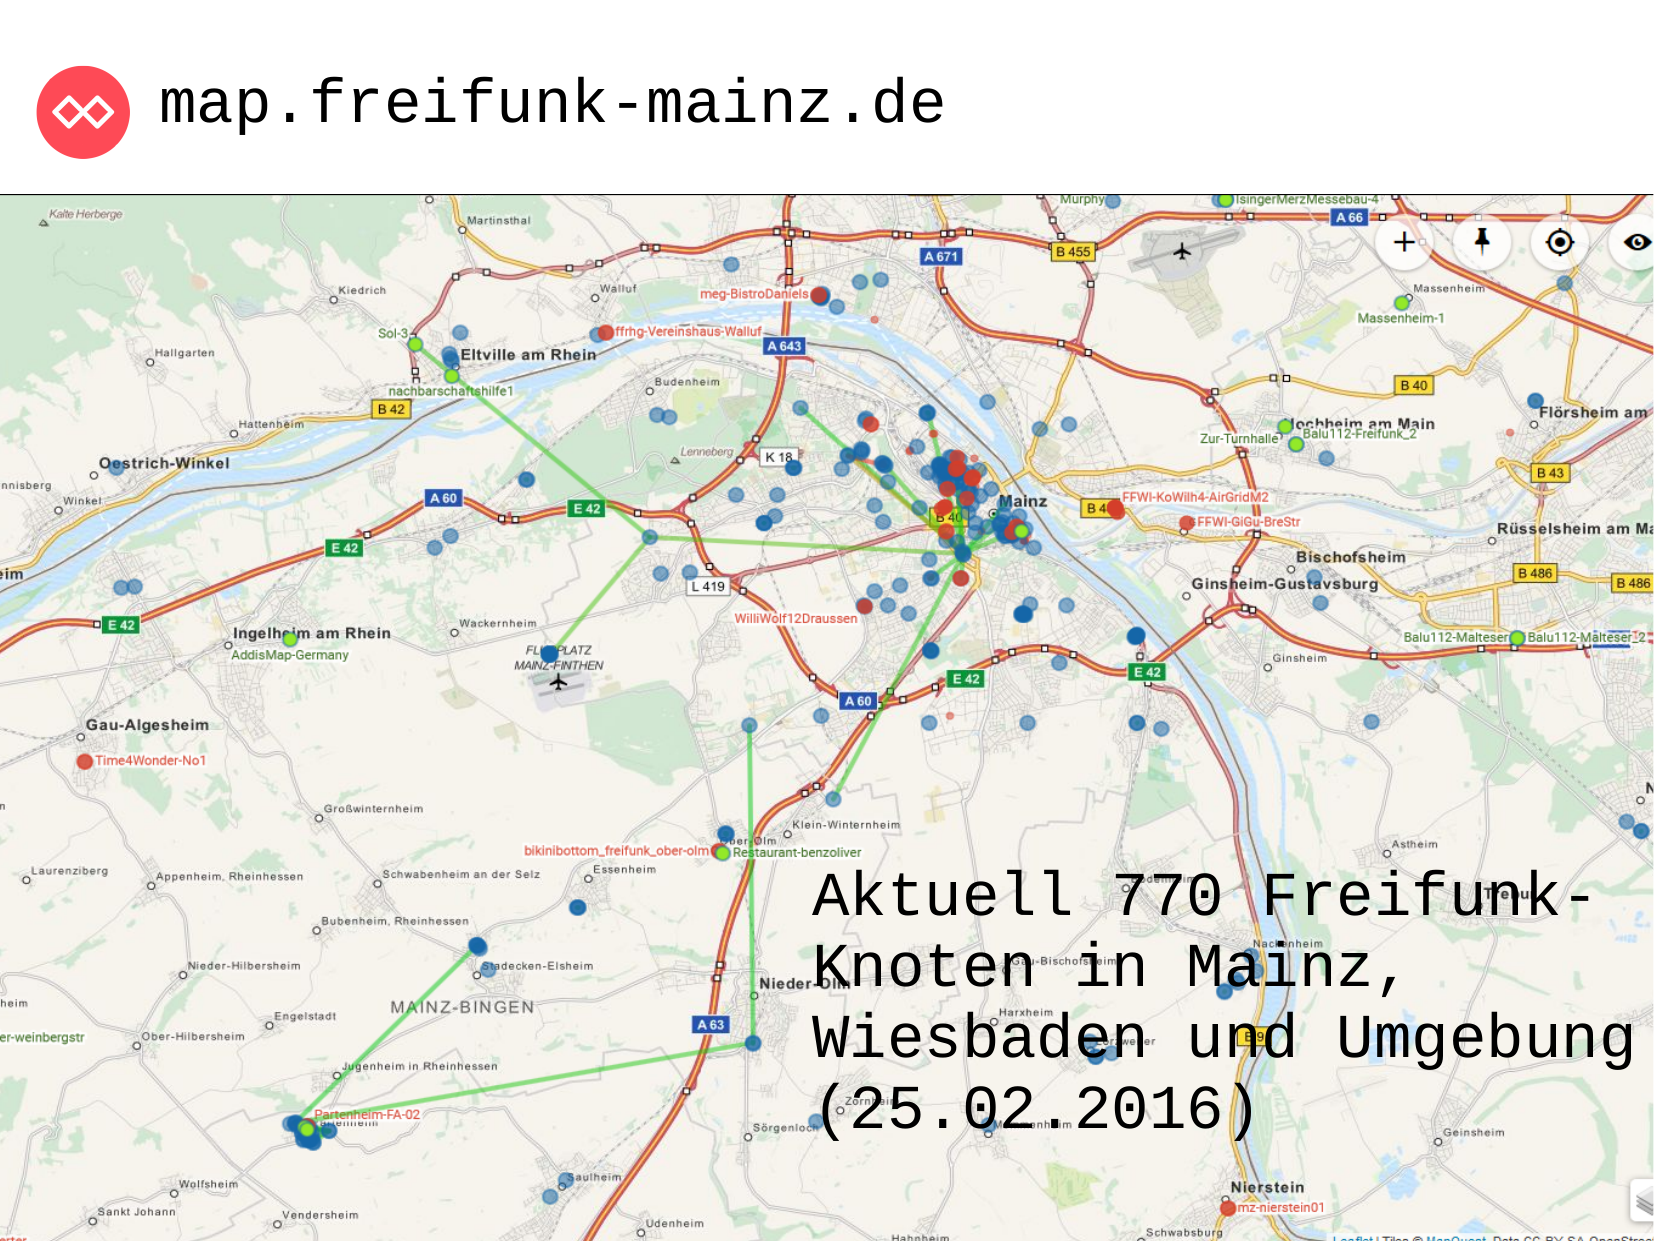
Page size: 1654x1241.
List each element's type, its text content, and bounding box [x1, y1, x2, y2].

title map.freifunk-mainz.de [159, 2, 1648, 210]
picture [17, 46, 149, 178]
picture [0, 194, 1654, 1241]
text_box Aktuell 770 Freifunk-Knoten in Mainz, Wiesbaden und Umgebung (25.02.2016) [797, 856, 1654, 1226]
